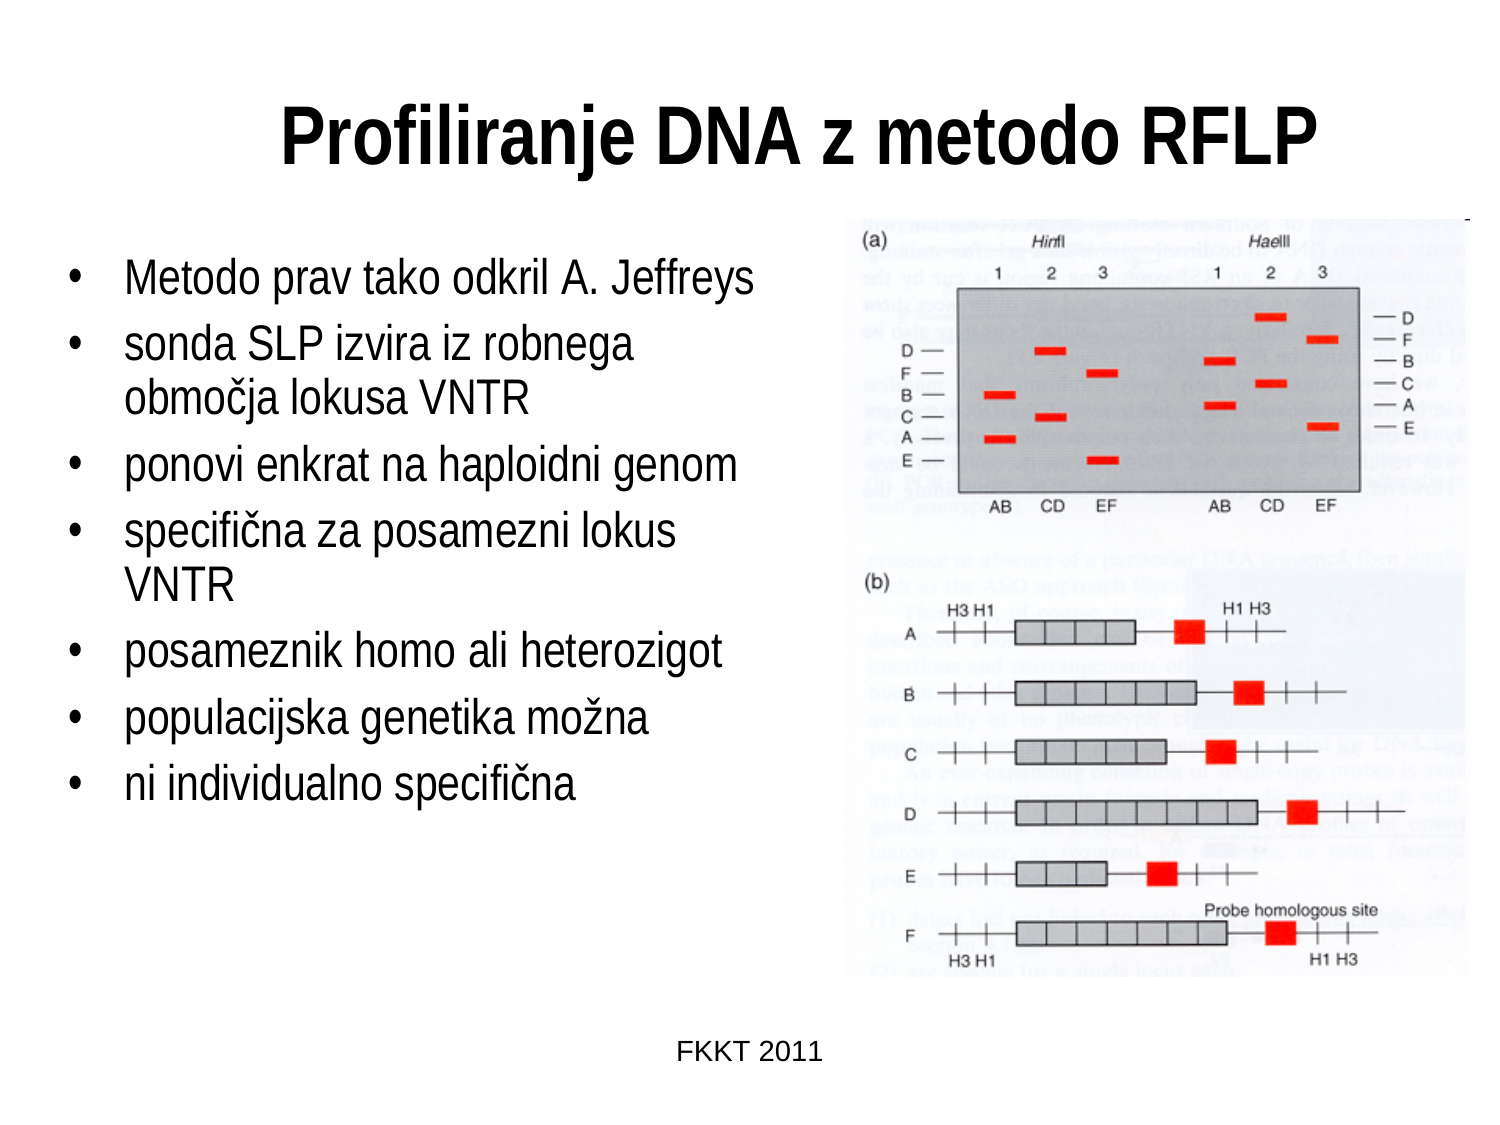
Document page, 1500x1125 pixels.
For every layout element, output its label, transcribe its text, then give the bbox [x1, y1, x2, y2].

picture [844, 219, 1470, 977]
list Metodo prav tako odkril A. Jeffreys sonda SLP izvira iz robnega območja lokusa VNTR ponovi enkrat na haploidni genom specifična za posamezni lokus VNTR posameznik homo ali heterozigot populacijska genetika možna ni individualno specifična [53, 243, 798, 1085]
text_box FKKT 2011 [512, 1024, 988, 1103]
title Profiliranje DNA z metodo RFLP [162, 37, 1438, 225]
